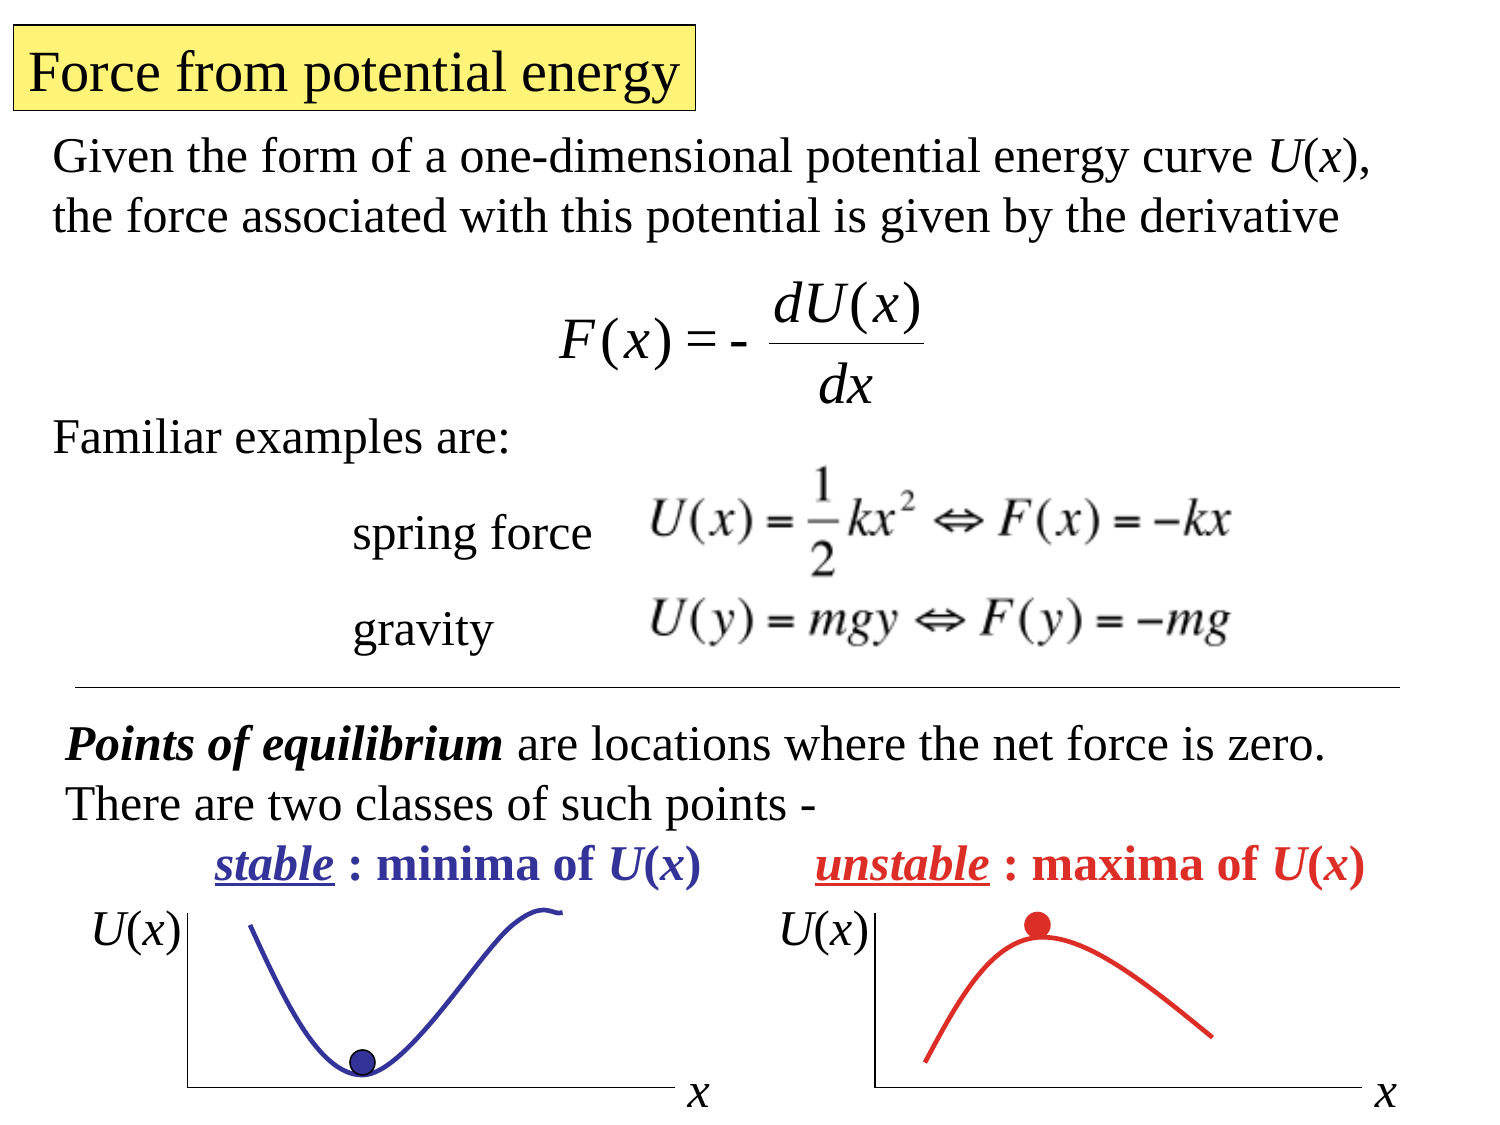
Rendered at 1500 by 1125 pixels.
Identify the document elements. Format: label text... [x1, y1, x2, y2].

text_box Points of equilibrium are locations where the net force is zero. There are two classes of such points - stable : minima of U(x) unstable : maxima of U(x) [50, 702, 1463, 898]
text_box [349, 1049, 376, 1075]
picture [643, 455, 1238, 584]
text_box Given the form of a one-dimensional potential energy curve U(x), the force associated with this potential is given by the derivative [37, 115, 1388, 251]
text_box x [1360, 1049, 1413, 1125]
picture [643, 594, 1238, 653]
text_box Force from potential energy [13, 24, 696, 111]
text_box x [672, 1049, 725, 1125]
chart [549, 270, 932, 395]
text_box U(x) [75, 887, 197, 963]
text_box [1024, 912, 1051, 938]
text_box Familiar examples are: spring force gravity [37, 395, 1388, 664]
text_box U(x) [762, 887, 885, 963]
